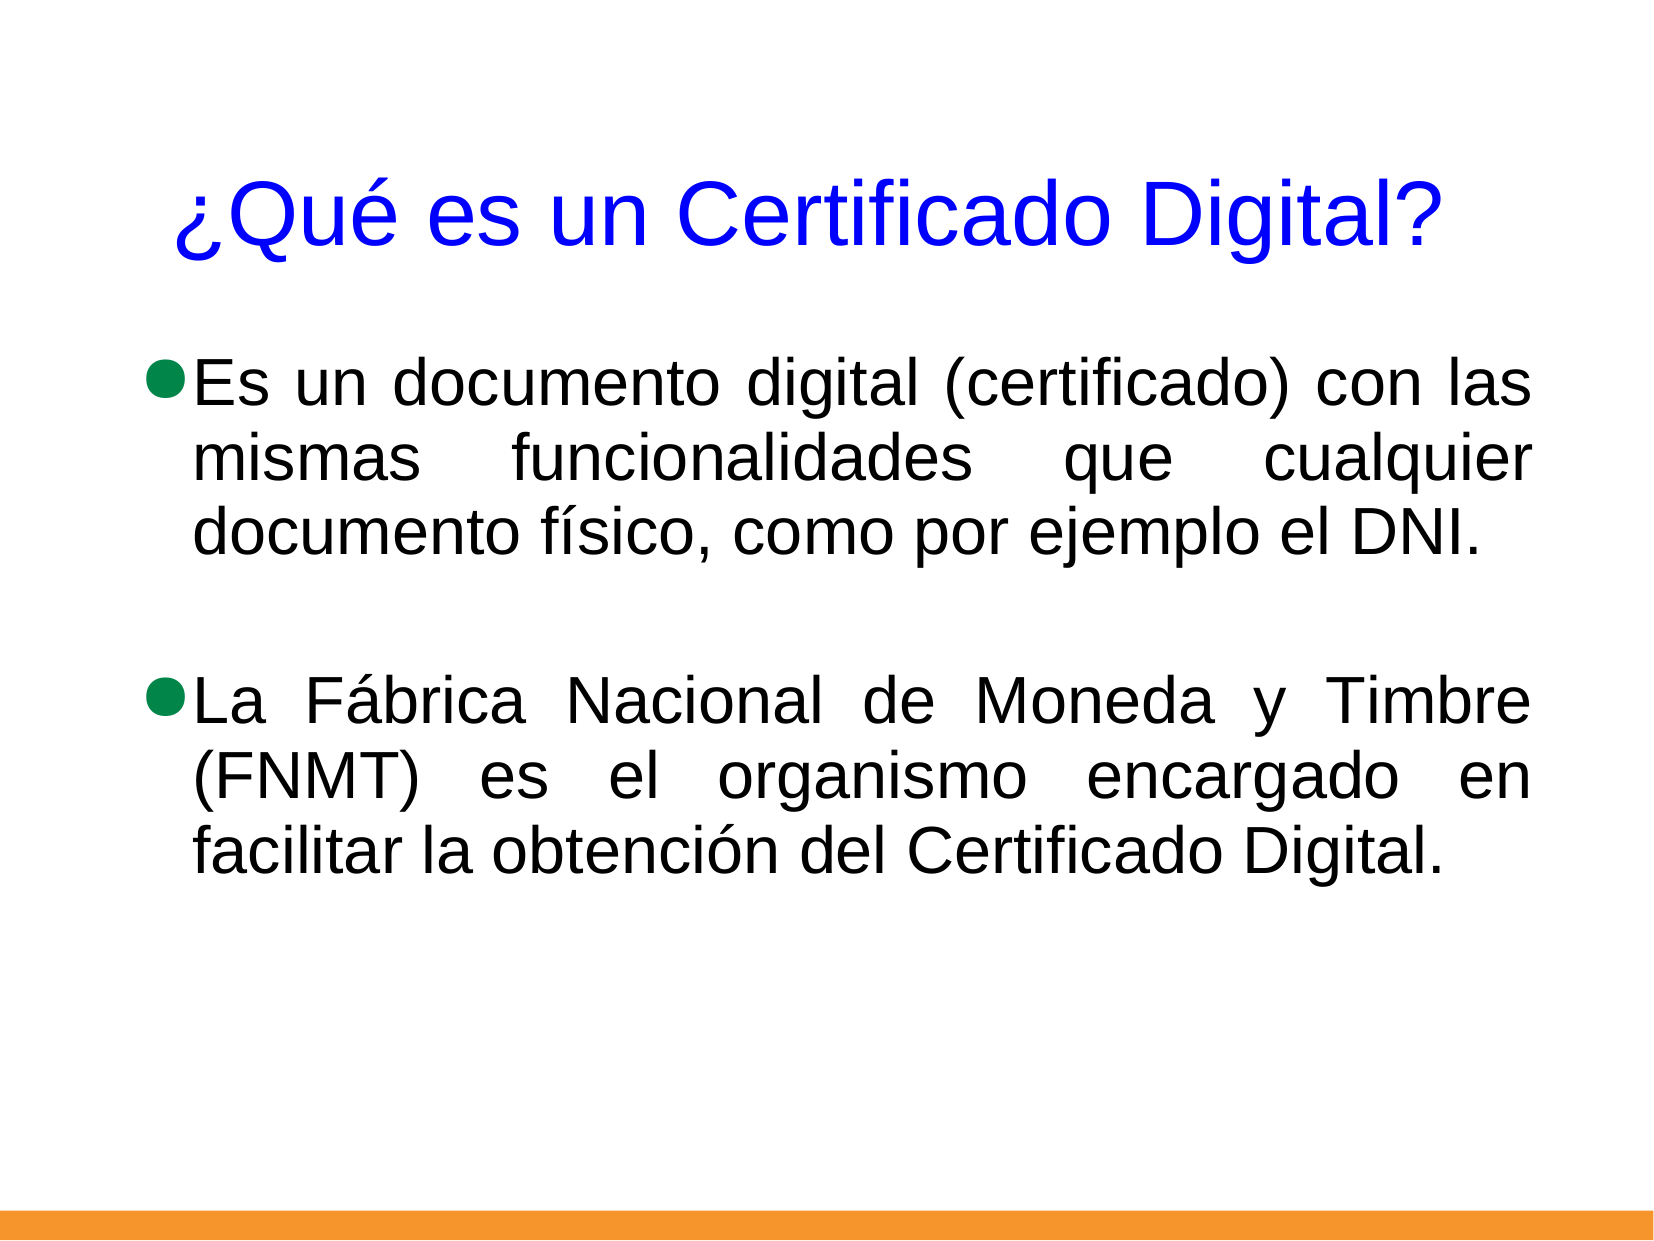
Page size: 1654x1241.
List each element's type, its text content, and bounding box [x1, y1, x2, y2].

title ¿Qué es un Certificado Digital? [64, 161, 1554, 266]
list Es un documento digital (certificado) con las mismas funcionalidades que cualquier documento físico, como por ejemplo el DNI. La Fábrica Nacional de Moneda y Timbre (FNMT) es el organismo encargado en facilitar la obtención del Certificado Digital. [121, 344, 1534, 1127]
